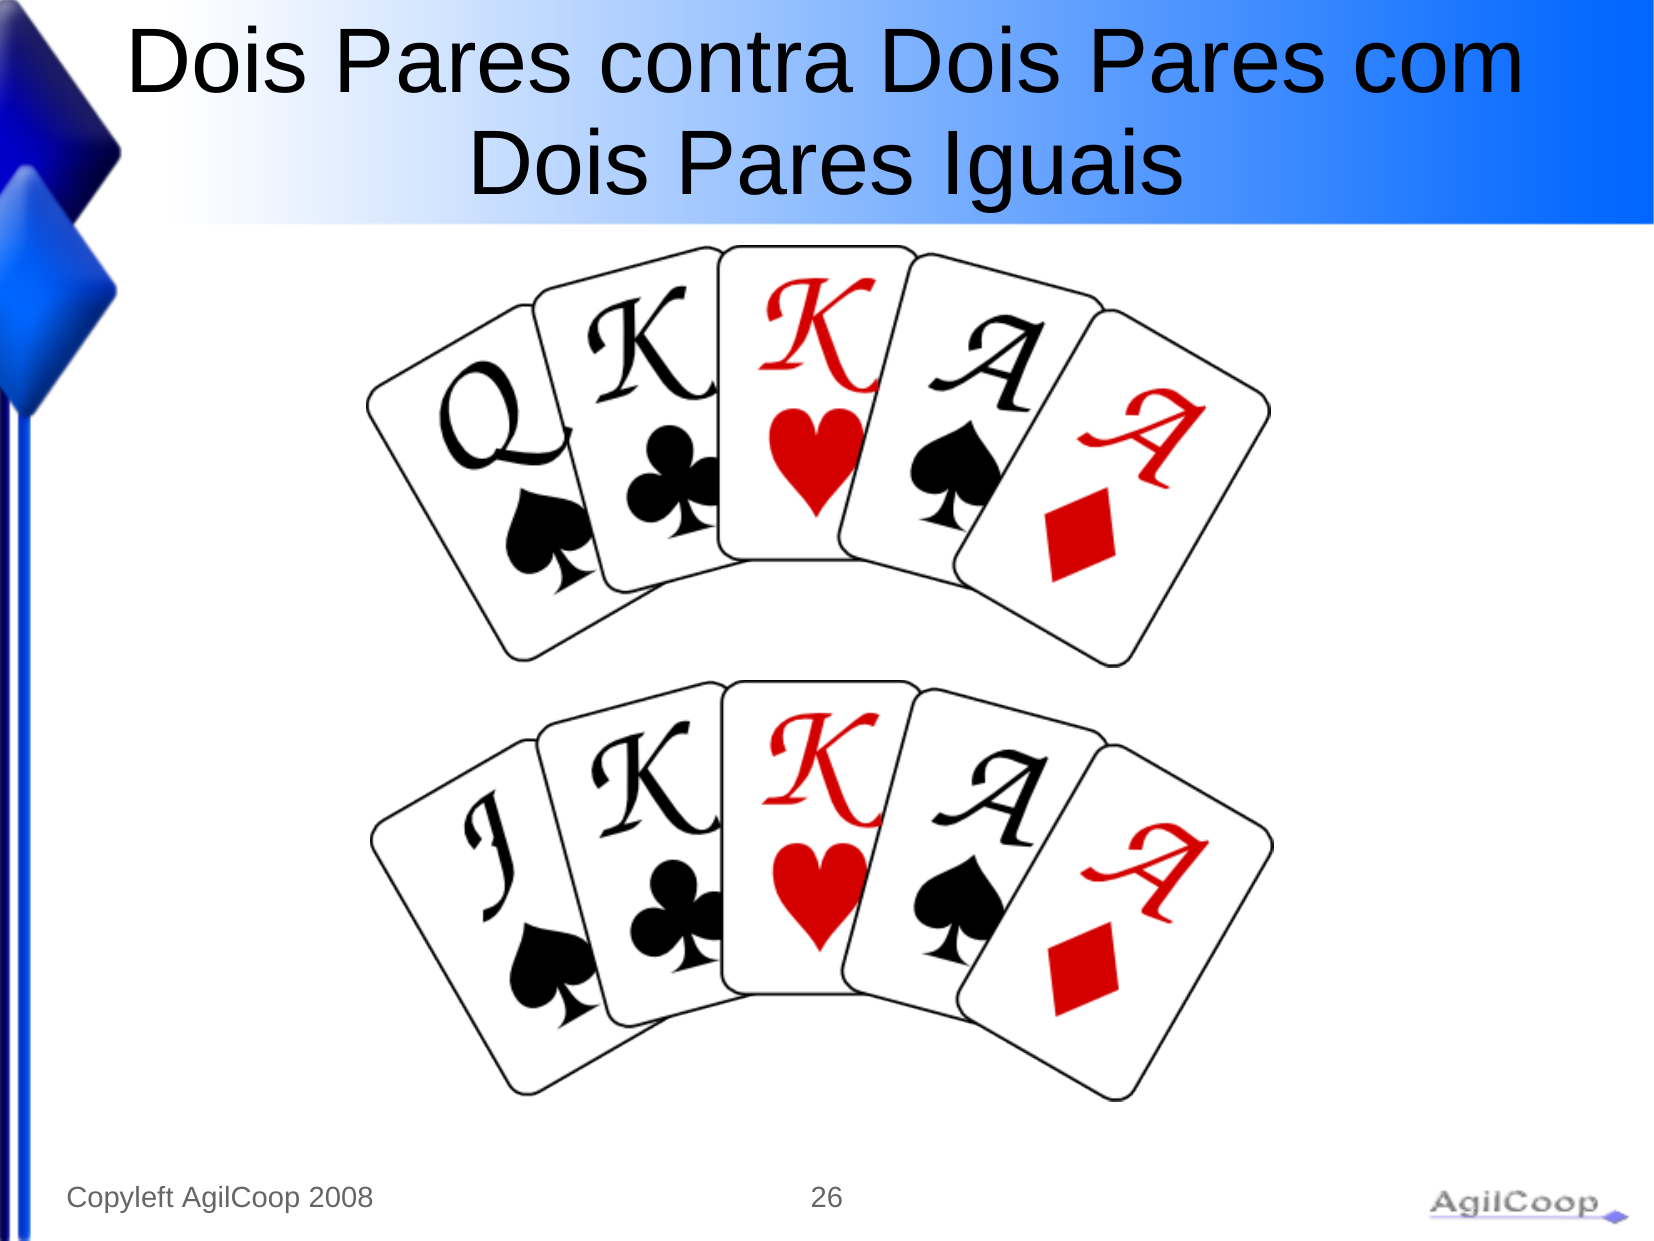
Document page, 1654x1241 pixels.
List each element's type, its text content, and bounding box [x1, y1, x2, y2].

picture [0, 0, 1654, 1241]
title Dois Pares contra Dois Pares com Dois Pares Iguais [82, 8, 1571, 216]
